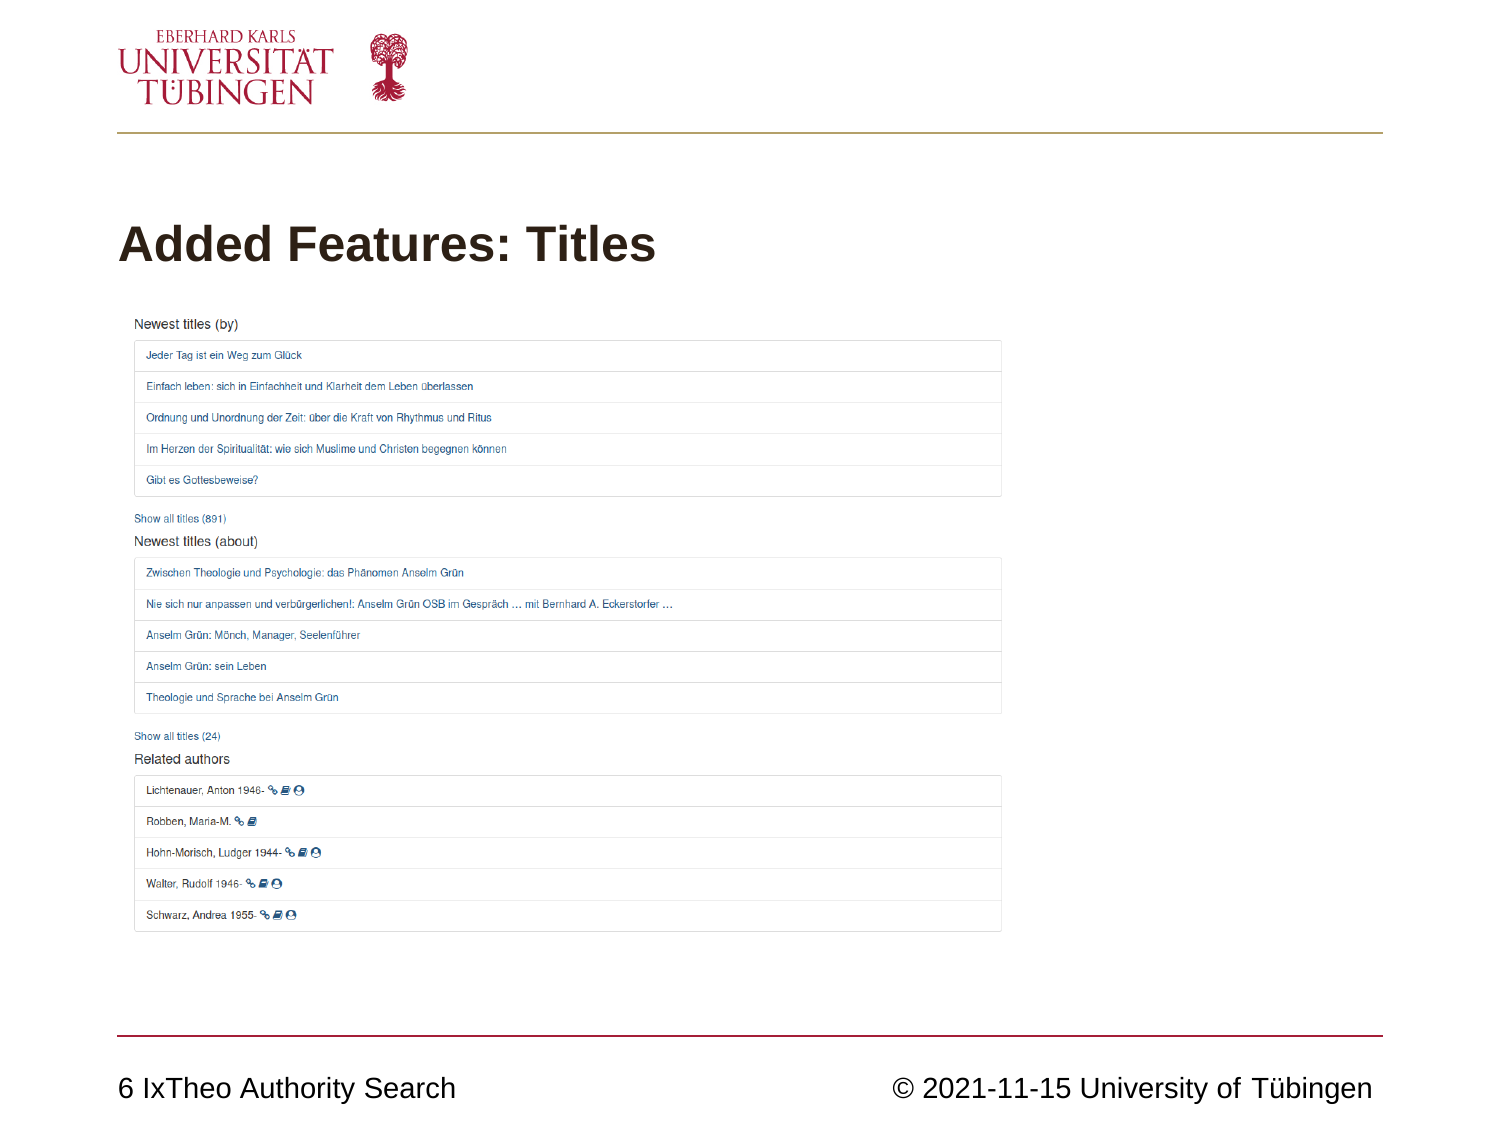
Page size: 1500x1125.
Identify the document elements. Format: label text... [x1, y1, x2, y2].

picture [129, 307, 1033, 945]
title Added Features: Titles [117, 211, 1382, 272]
picture [117, 29, 408, 105]
